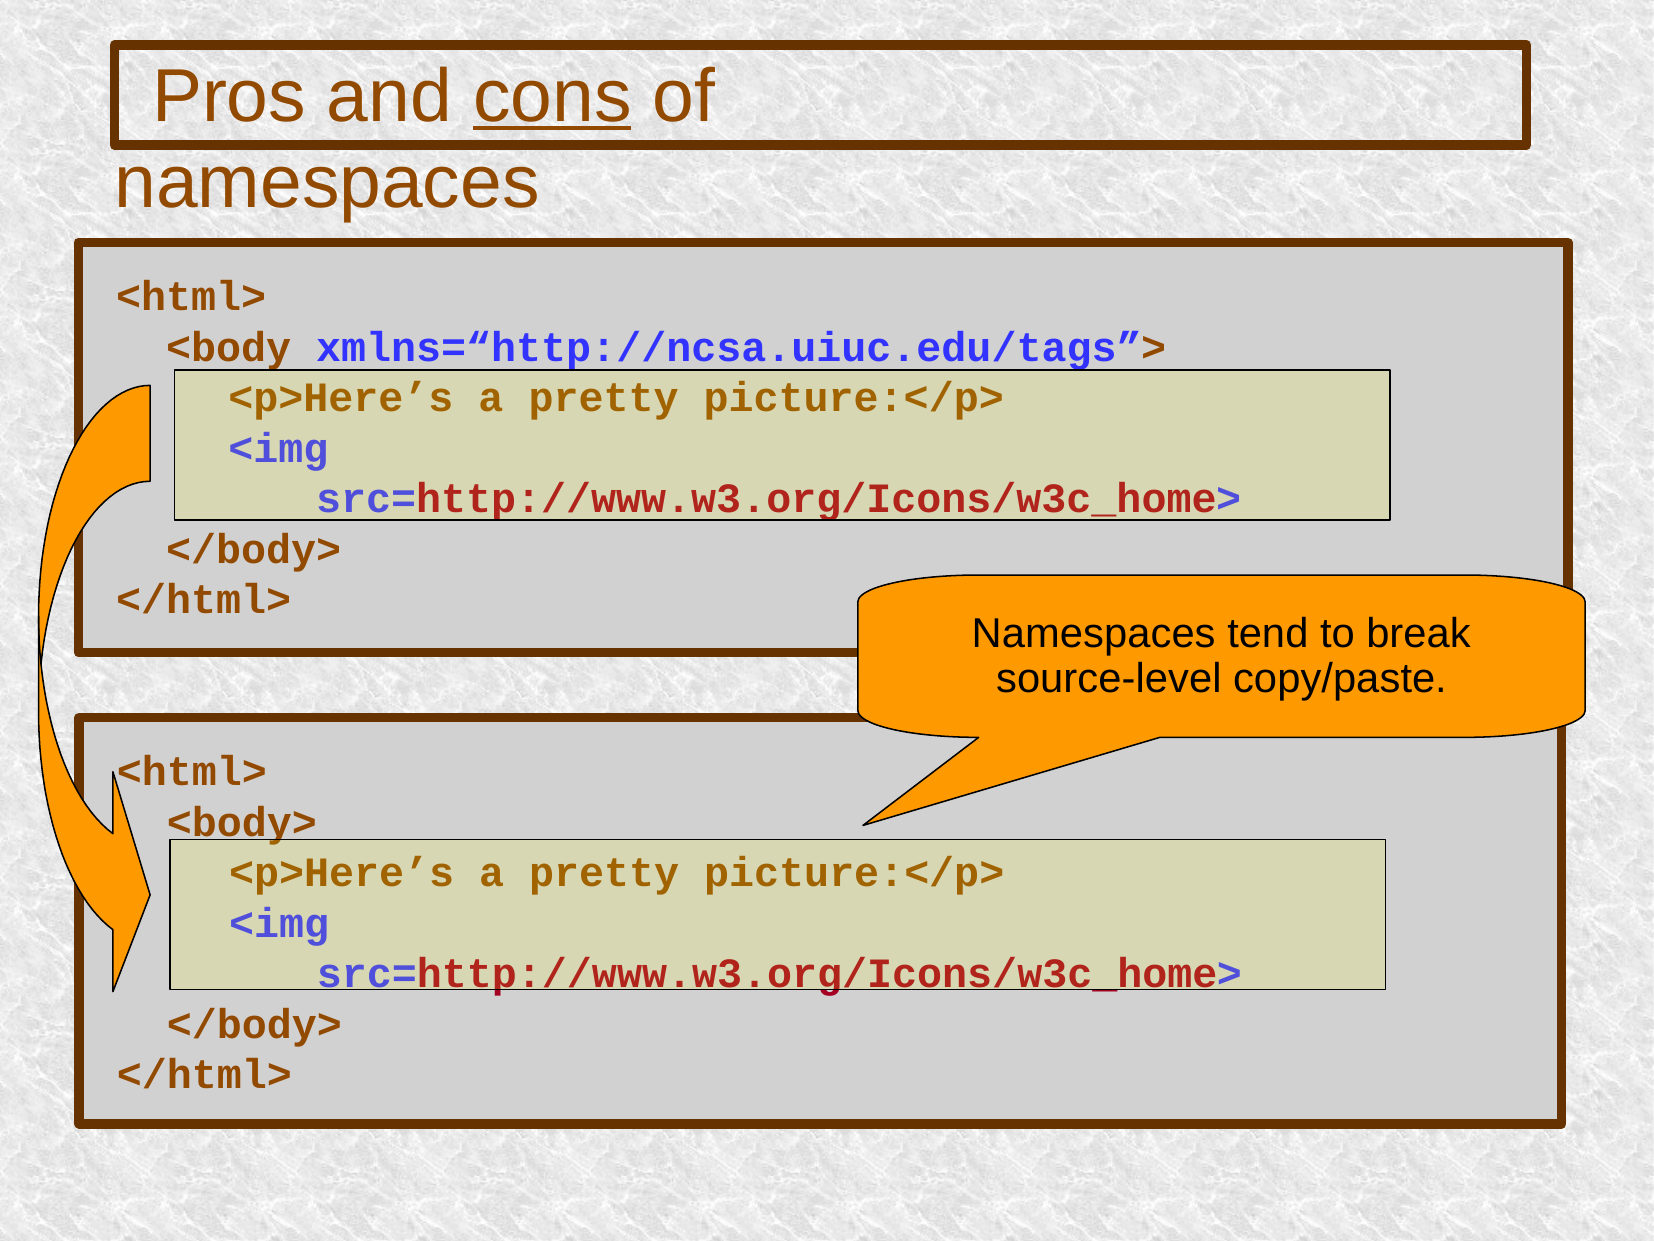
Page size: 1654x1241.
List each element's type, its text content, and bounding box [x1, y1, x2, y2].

text_box Namespaces tend to break source-level copy/paste. [857, 575, 1586, 826]
picture [0, 0, 1654, 1241]
text_box <html> <body xmlns=“http://ncsa.uiuc.edu/tags”> <p>Here’s a pretty picture:</p> <img src=http://www.w3.org/Icons/w3c_home> </body> </html> [78, 242, 1569, 653]
text_box [169, 839, 1386, 990]
text_box <html> <body> <p>Here’s a pretty picture:</p> <img src=http://www.w3.org/Icons/w3c_home> </body> </html> [79, 717, 1562, 1124]
text_box [174, 369, 1391, 520]
title Pros and cons of namespaces [114, 45, 1527, 146]
text_box [38, 385, 151, 992]
